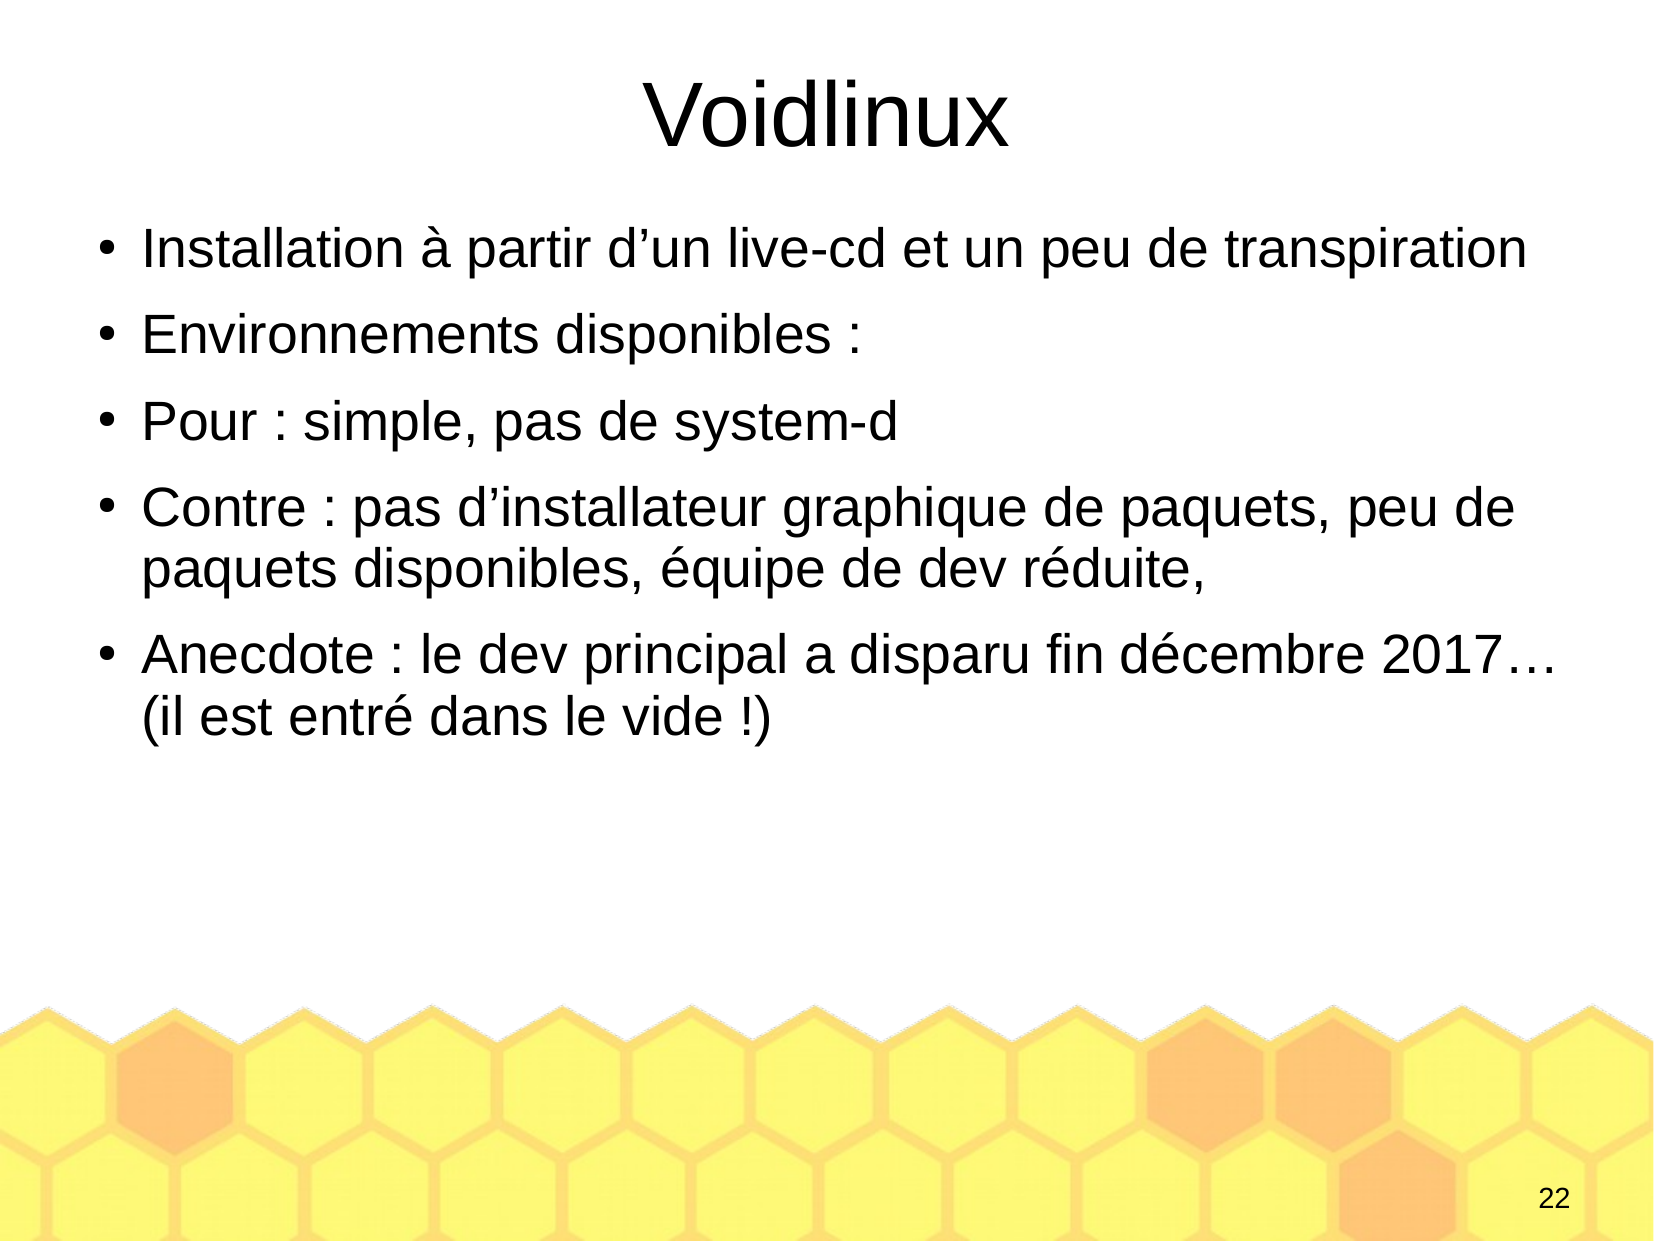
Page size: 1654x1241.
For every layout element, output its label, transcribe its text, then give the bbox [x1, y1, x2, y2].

picture [0, 1001, 1654, 1241]
title Voidlinux [82, 36, 1571, 193]
list Installation à partir d’un live-cd et un peu de transpiration Environnements disponibles : Pour : simple, pas de system-d Contre : pas d’installateur graphique de paquets, peu de paquets disponibles, équipe de dev réduite, Anecdote : le dev principal a disparu fin décembre 2017… (il est entré dans le vide !) [82, 217, 1571, 758]
